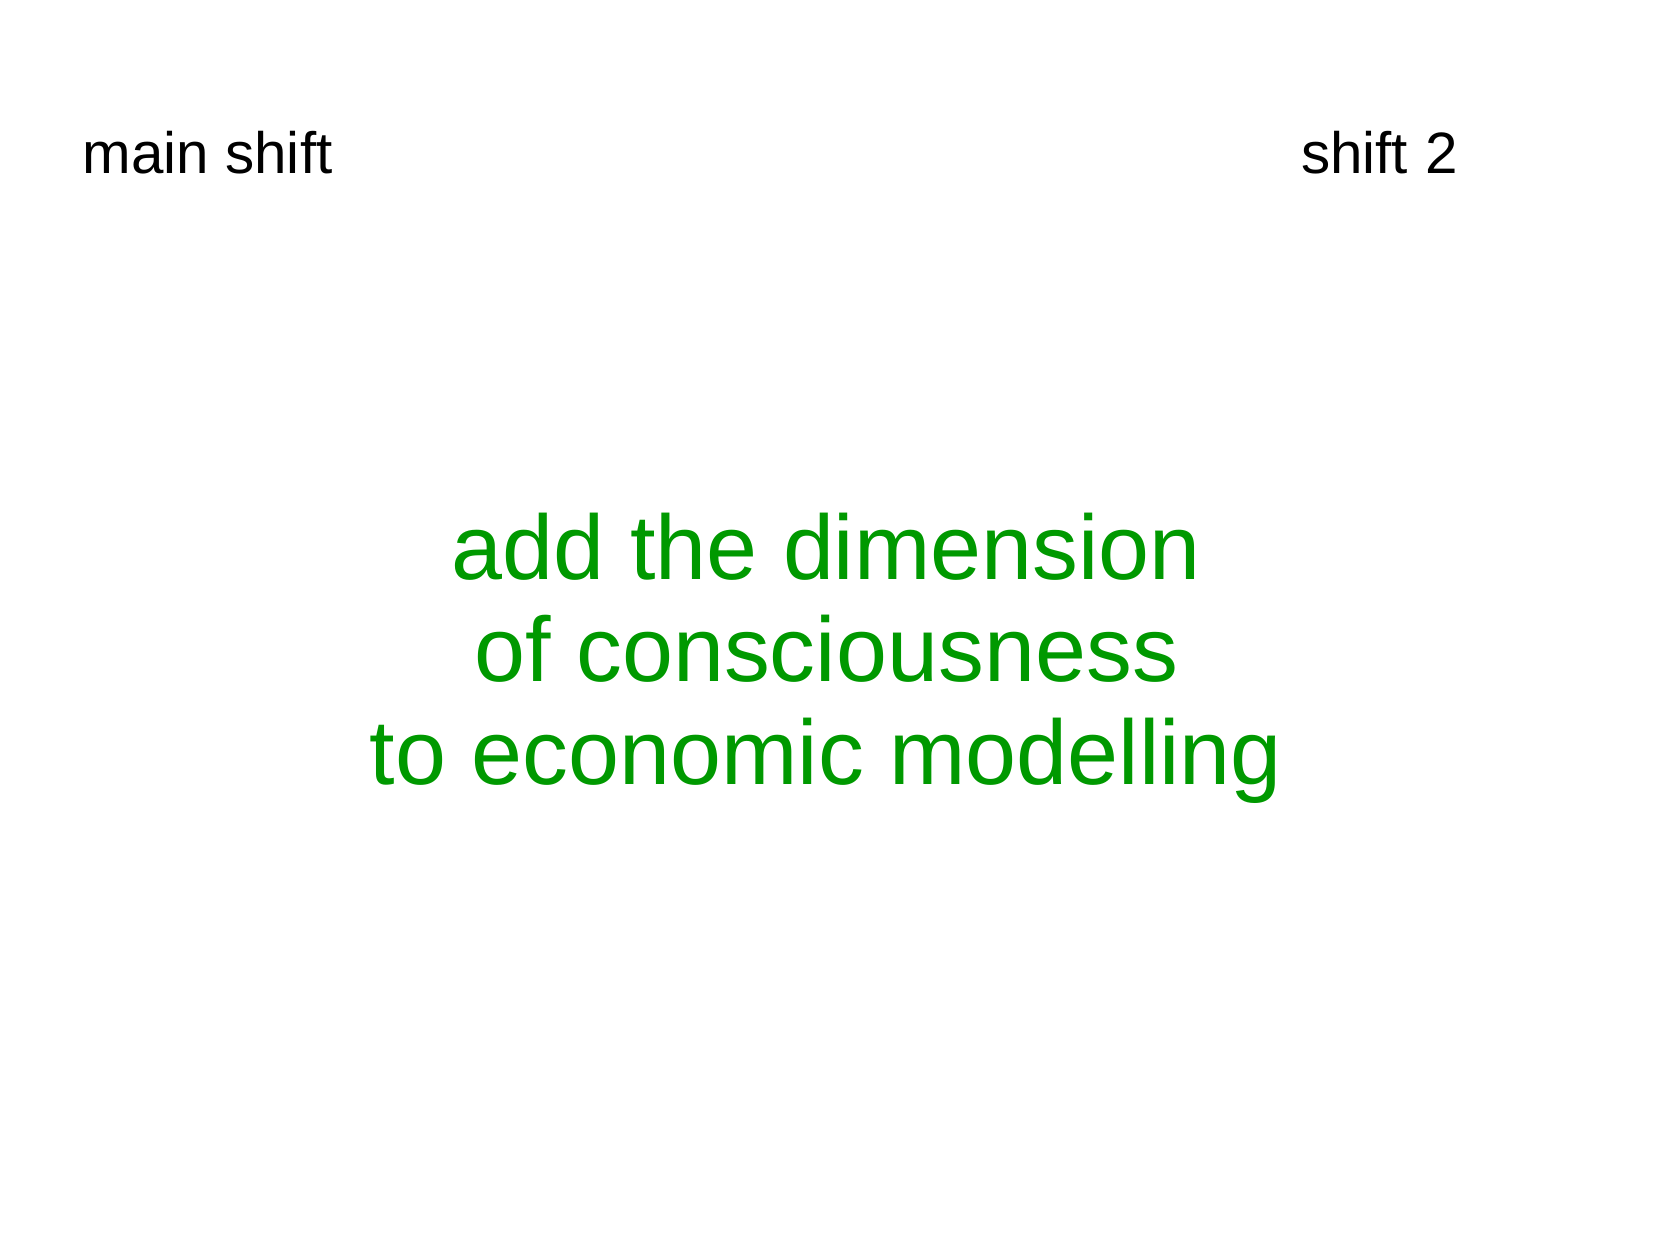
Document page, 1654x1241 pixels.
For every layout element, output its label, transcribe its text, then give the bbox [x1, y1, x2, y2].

title main shift [82, 49, 767, 257]
title shift [767, 49, 1409, 257]
text_box add the dimension of consciousness to economic modelling [82, 290, 1571, 1010]
title 2 [1425, 49, 1572, 257]
